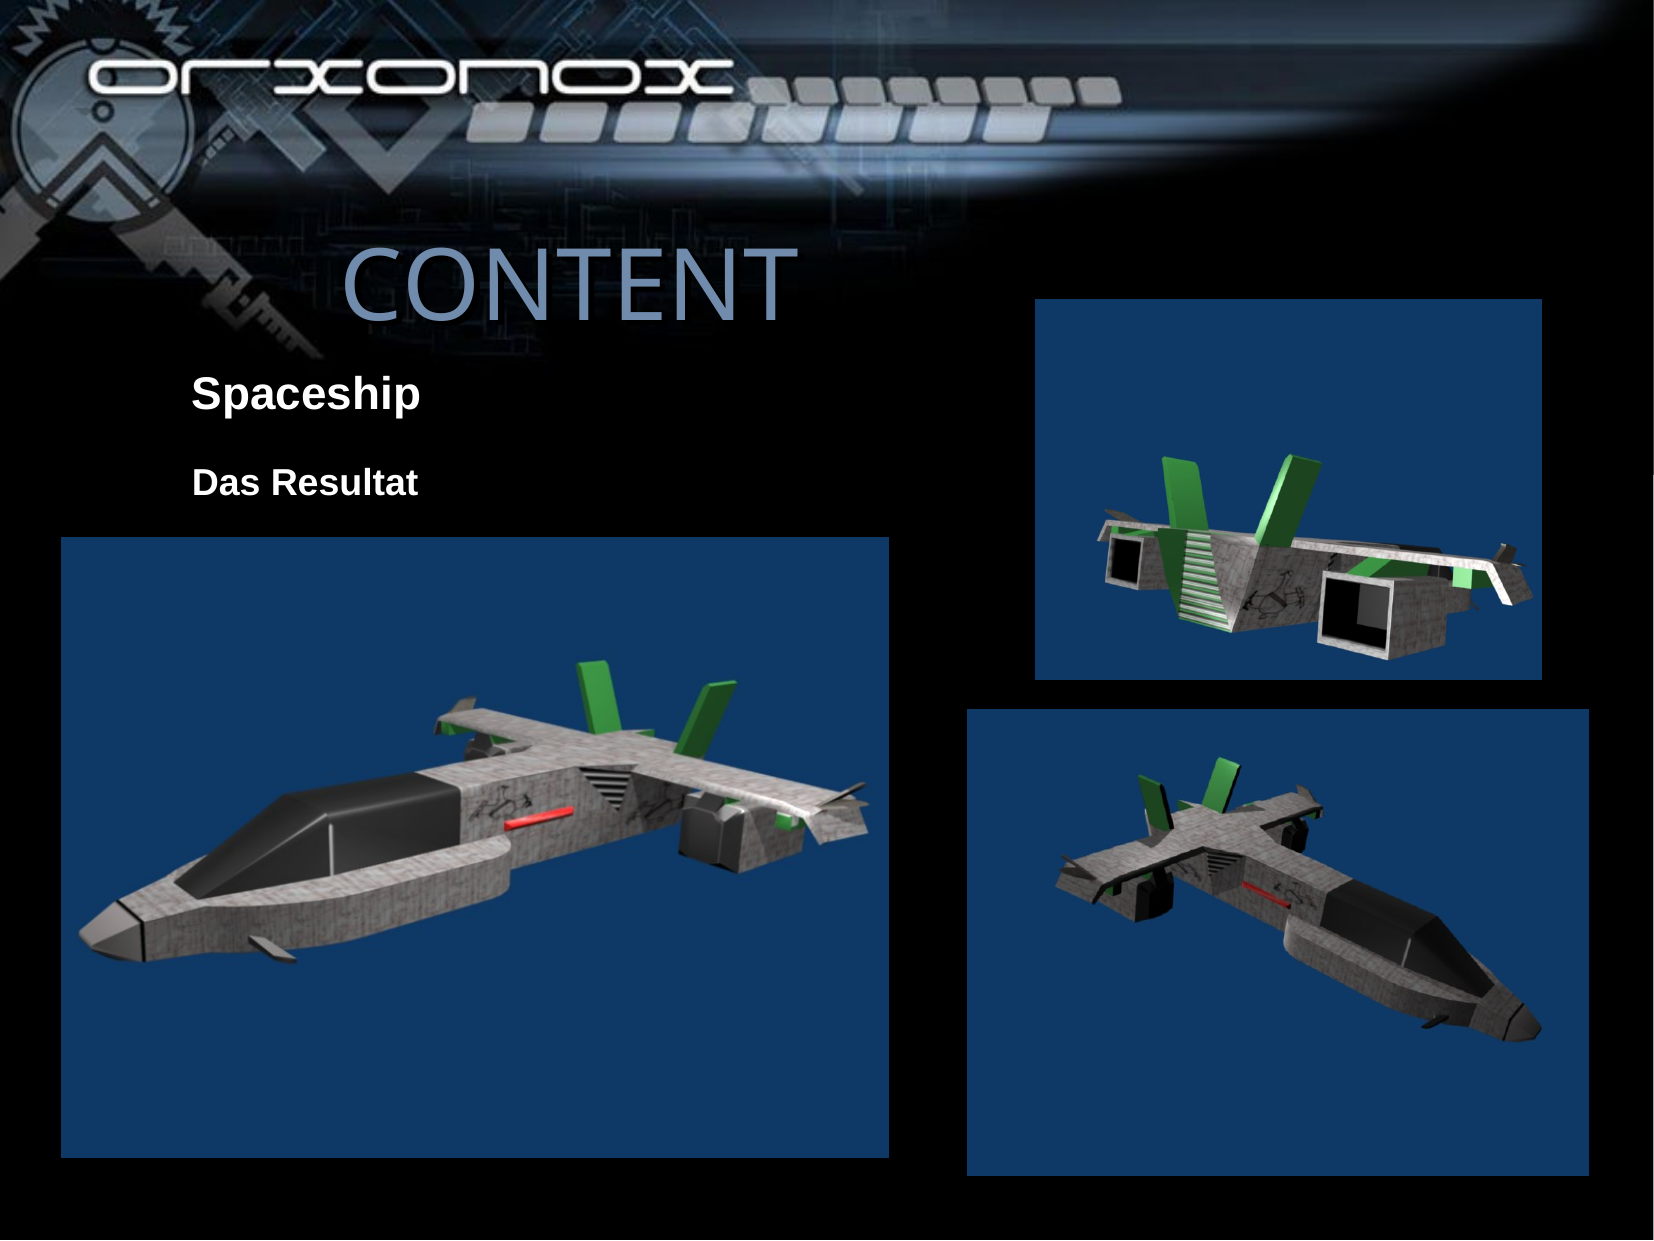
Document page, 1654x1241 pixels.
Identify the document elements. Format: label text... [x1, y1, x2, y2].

picture [61, 537, 889, 1158]
text_box Spaceship Das Resultat [177, 360, 1418, 576]
text_box CONTENT [324, 205, 1300, 261]
picture [0, 0, 1654, 680]
picture [967, 709, 1589, 1176]
